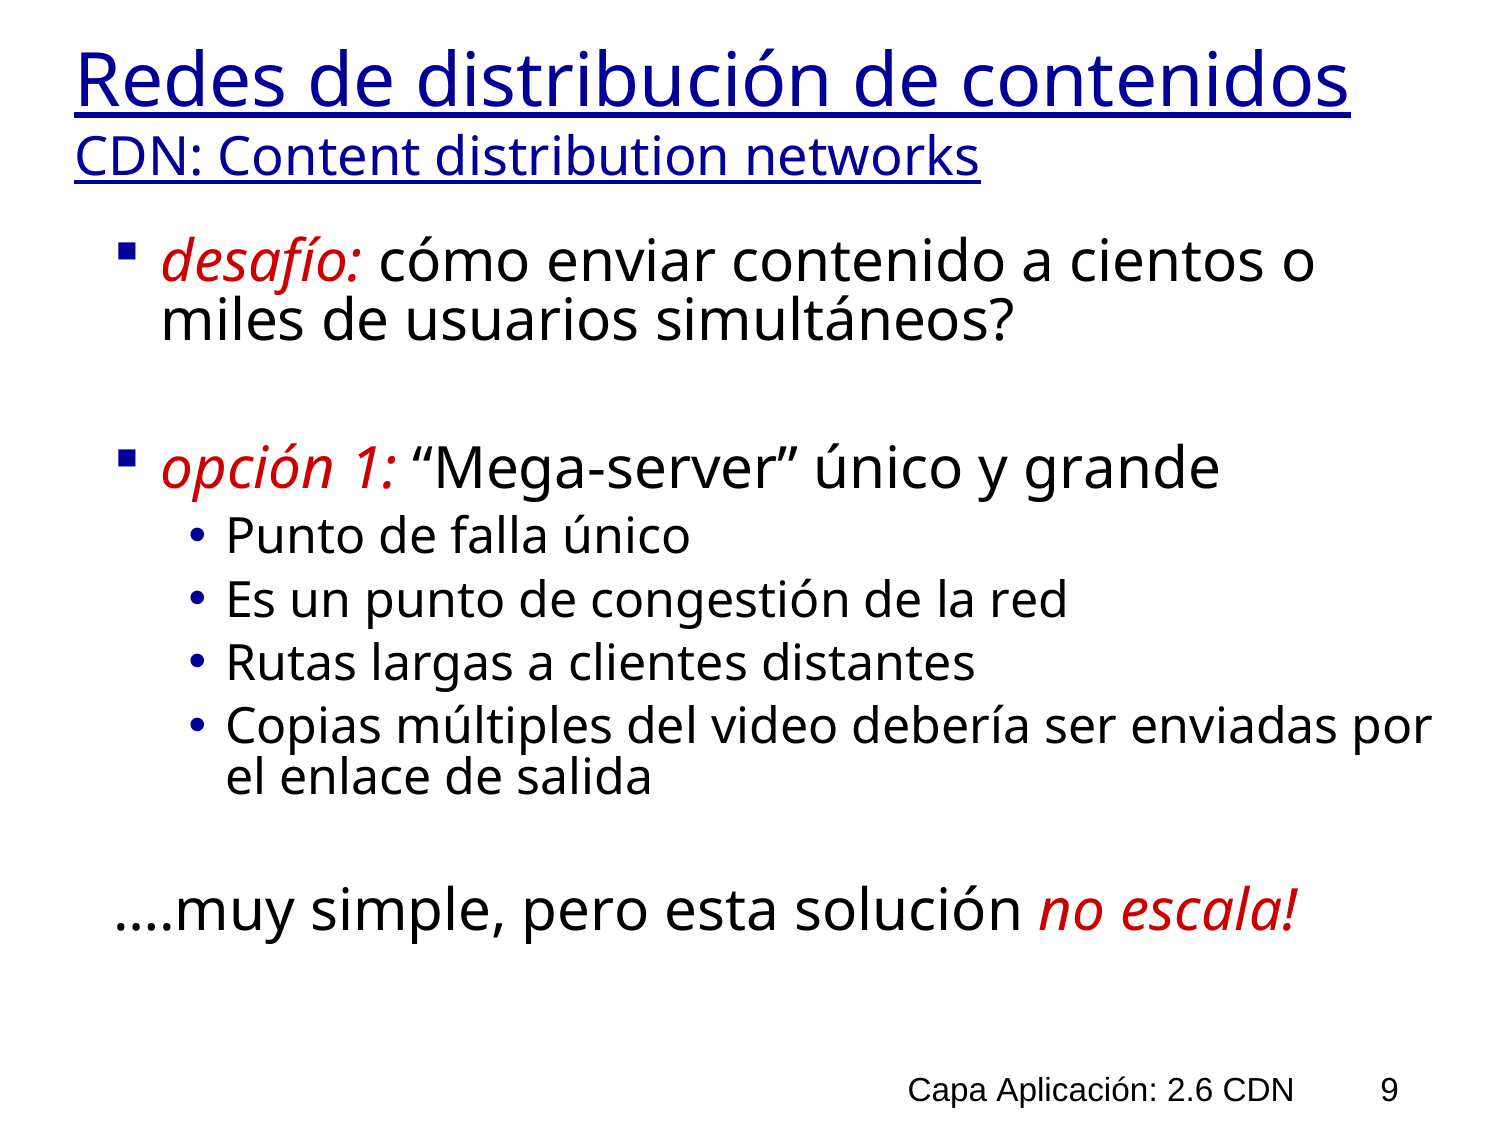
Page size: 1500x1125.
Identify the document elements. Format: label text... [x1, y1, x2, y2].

title Redes de distribución de contenidos CDN: Content distribution networks [59, 37, 1486, 181]
list desafío: cómo enviar contenido a cientos o miles de usuarios simultáneos? opción 1: “Mega-server” único y grande Punto de falla único Es un punto de congestión de la red Rutas largas a clientes distantes Copias múltiples del video debería ser enviadas por el enlace de salida ….muy simple, pero esta solución no escala! [98, 226, 1459, 1056]
